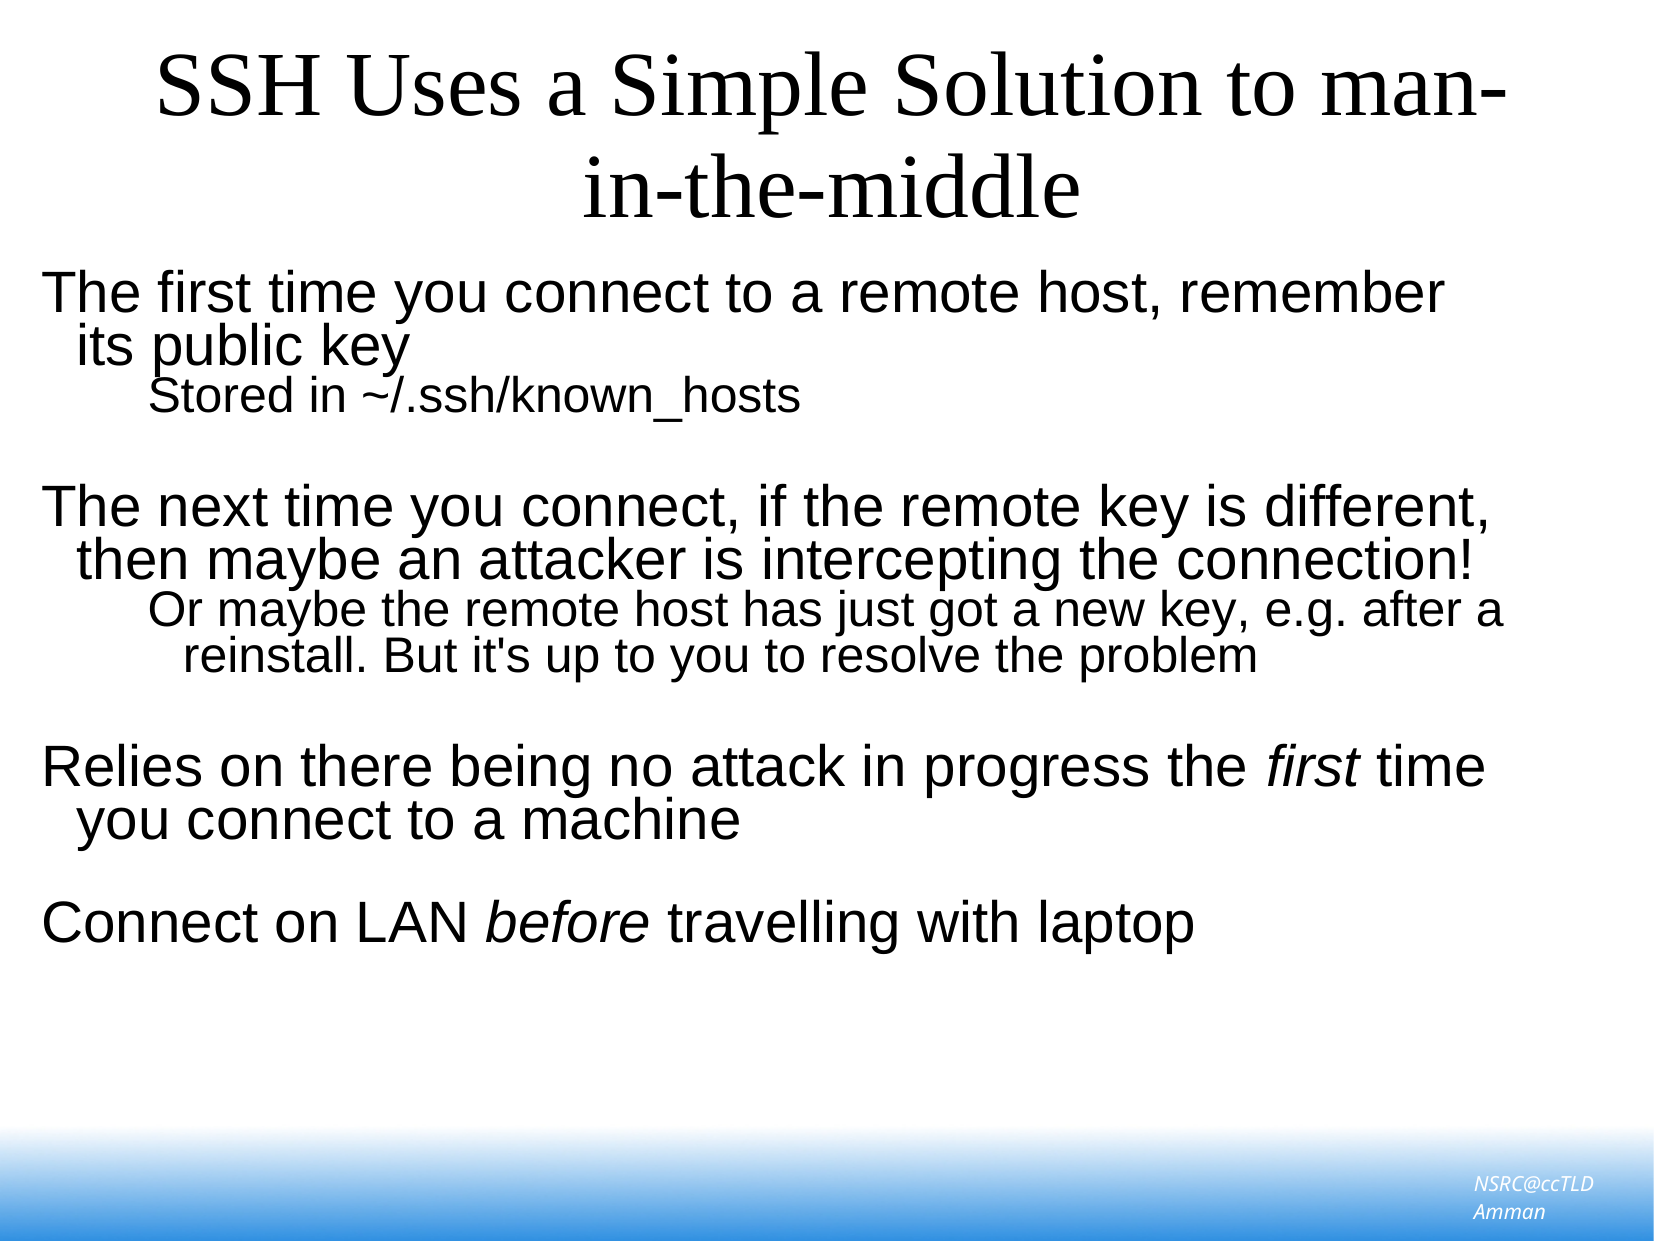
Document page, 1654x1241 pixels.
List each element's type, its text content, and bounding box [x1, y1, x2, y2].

picture [0, 1124, 1654, 1241]
list The first time you connect to a remote host, remember its public key Stored in ~/.ssh/known_hosts The next time you connect, if the remote key is different, then maybe an attacker is intercepting the connection! Or maybe the remote host has just got a new key, e.g. after a reinstall. But it's up to you to resolve the problem Relies on there being no attack in progress the first time you connect to a machine Connect on LAN before travelling with laptop [5, 269, 1519, 1205]
title SSH Uses a Simple Solution to man-in-the-middle [136, 33, 1530, 265]
